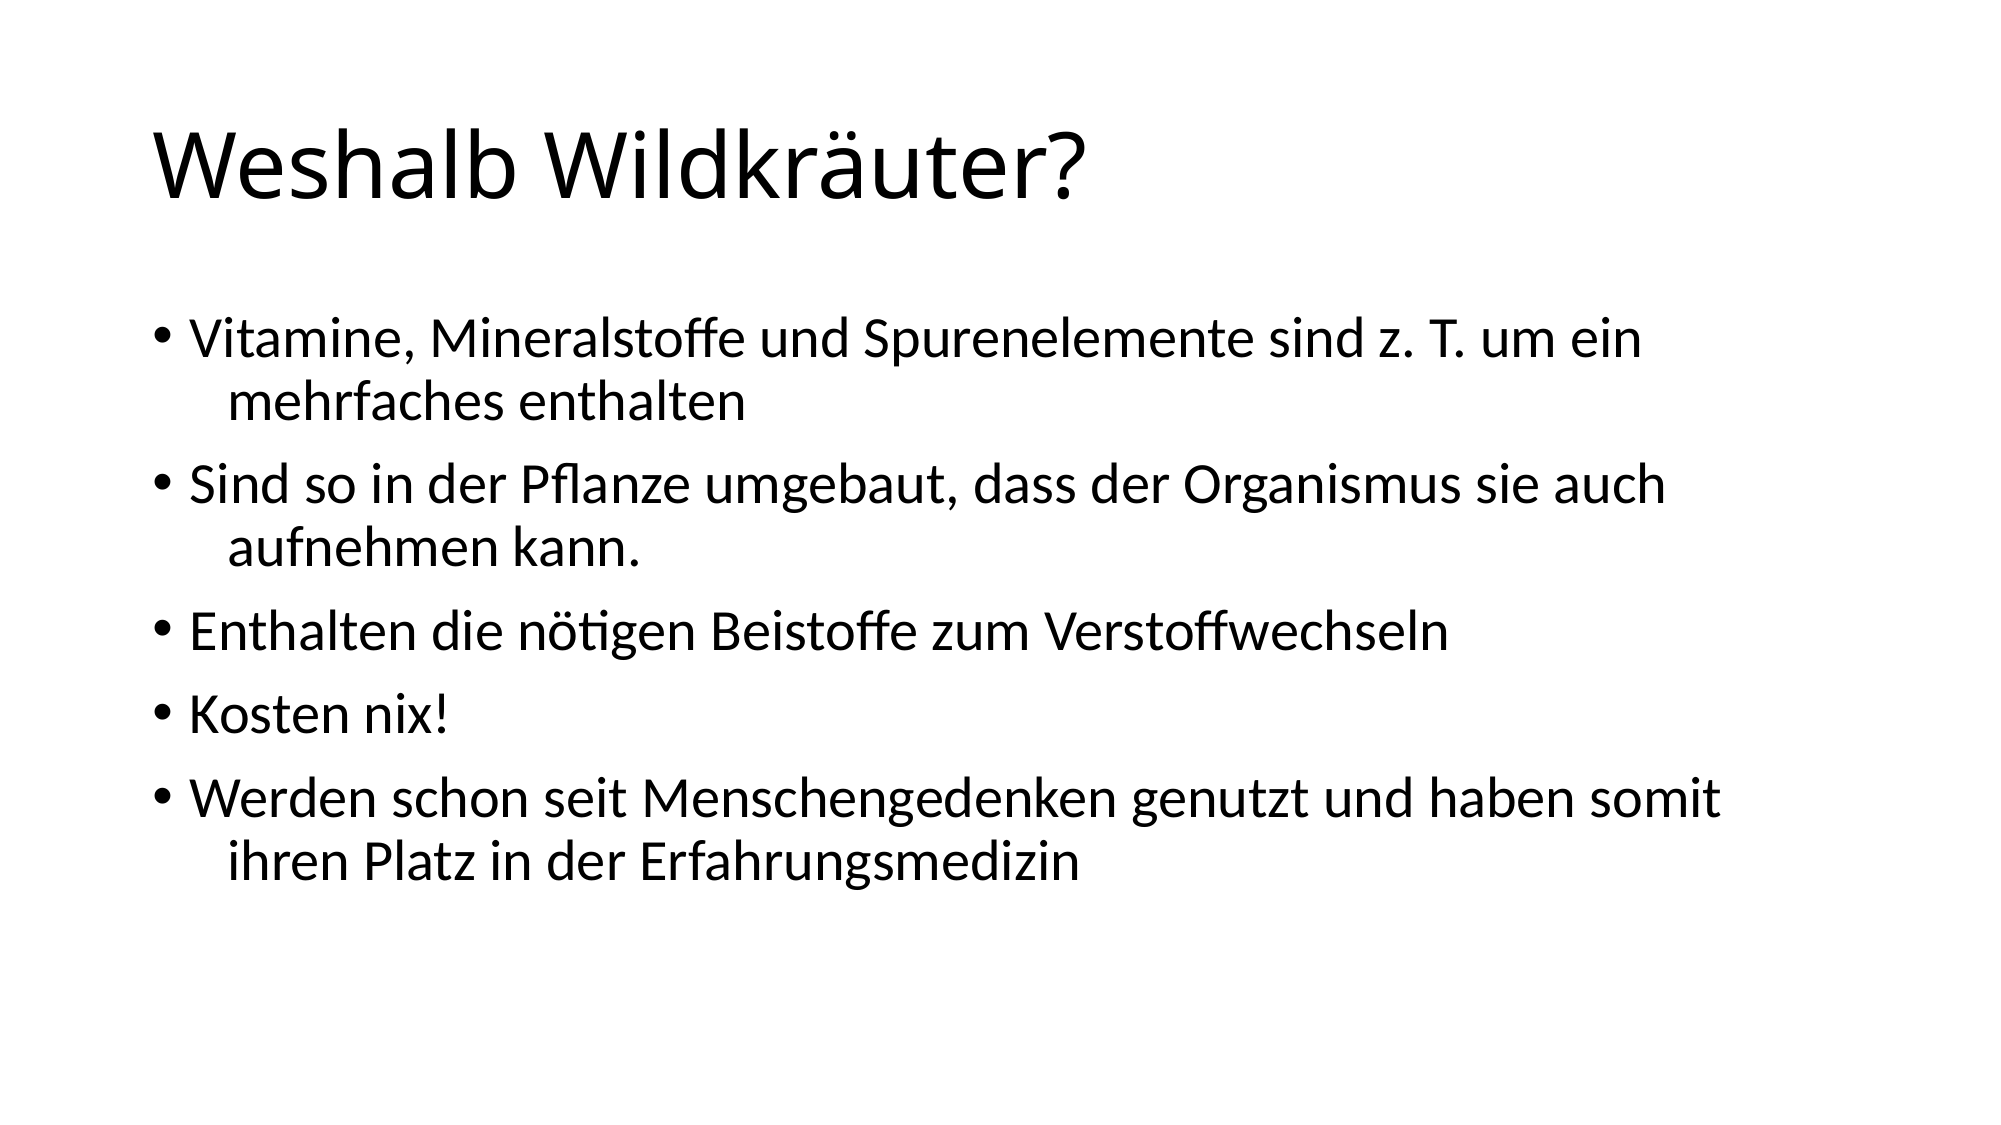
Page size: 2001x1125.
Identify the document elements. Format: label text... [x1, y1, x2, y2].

list Vitamine, Mineralstoffe und Spurenelemente sind z. T. um ein mehrfaches enthalten Sind so in der Pflanze umgebaut, dass der Organismus sie auch aufnehmen kann. Enthalten die nötigen Beistoffe zum Verstoffwechseln Kosten nix! Werden schon seit Menschengedenken genutzt und haben somit ihren Platz in der Erfahrungsmedizin [137, 299, 1863, 1014]
title Weshalb Wildkräuter? [137, 59, 1863, 278]
